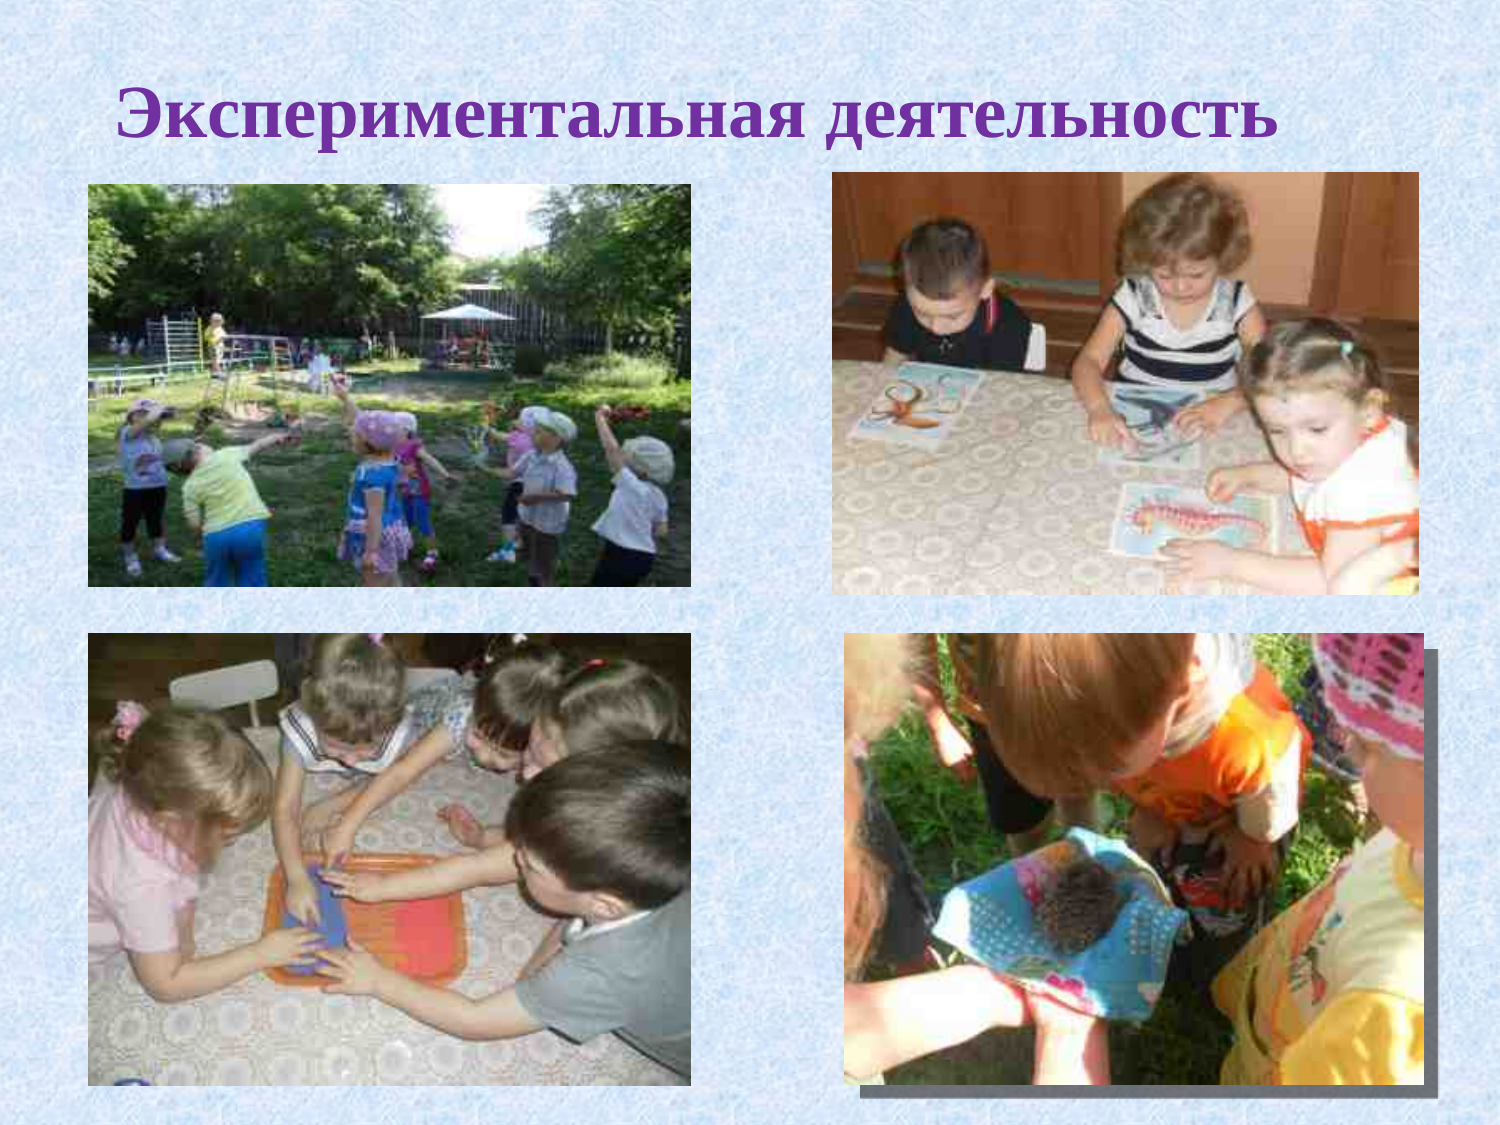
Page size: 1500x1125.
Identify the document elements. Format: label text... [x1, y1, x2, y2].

text_box Экспериментальная деятельность [88, 54, 1353, 161]
picture [0, 0, 1500, 1125]
